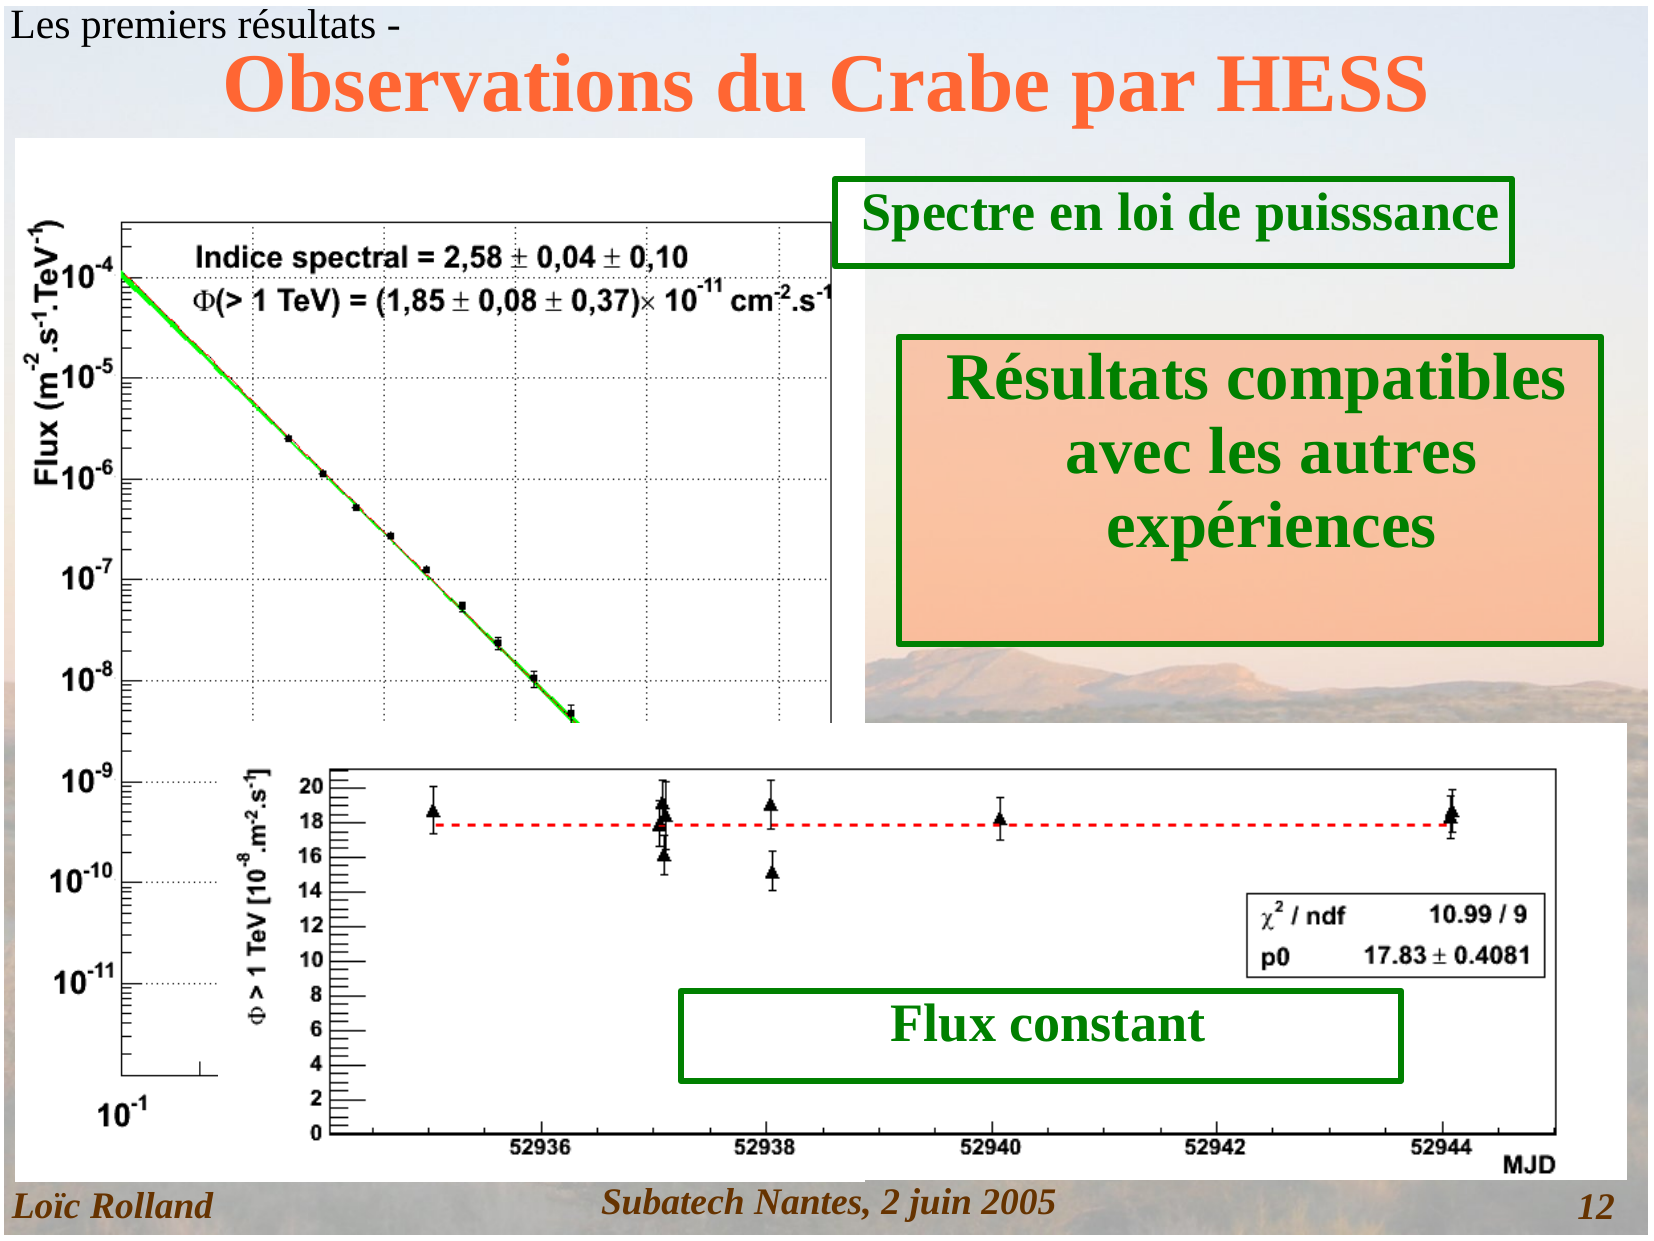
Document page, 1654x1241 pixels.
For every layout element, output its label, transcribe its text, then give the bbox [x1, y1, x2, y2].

text_box Les premiers résultats - [0, 0, 1654, 59]
list Flux constant [680, 990, 1402, 1082]
list Résultats compatibles avec les autres expériences [898, 336, 1602, 645]
list Spectre en loi de puisssance [834, 178, 1512, 267]
picture [4, 146, 1648, 1235]
title Observations du Crabe par HESS [0, 59, 1654, 146]
